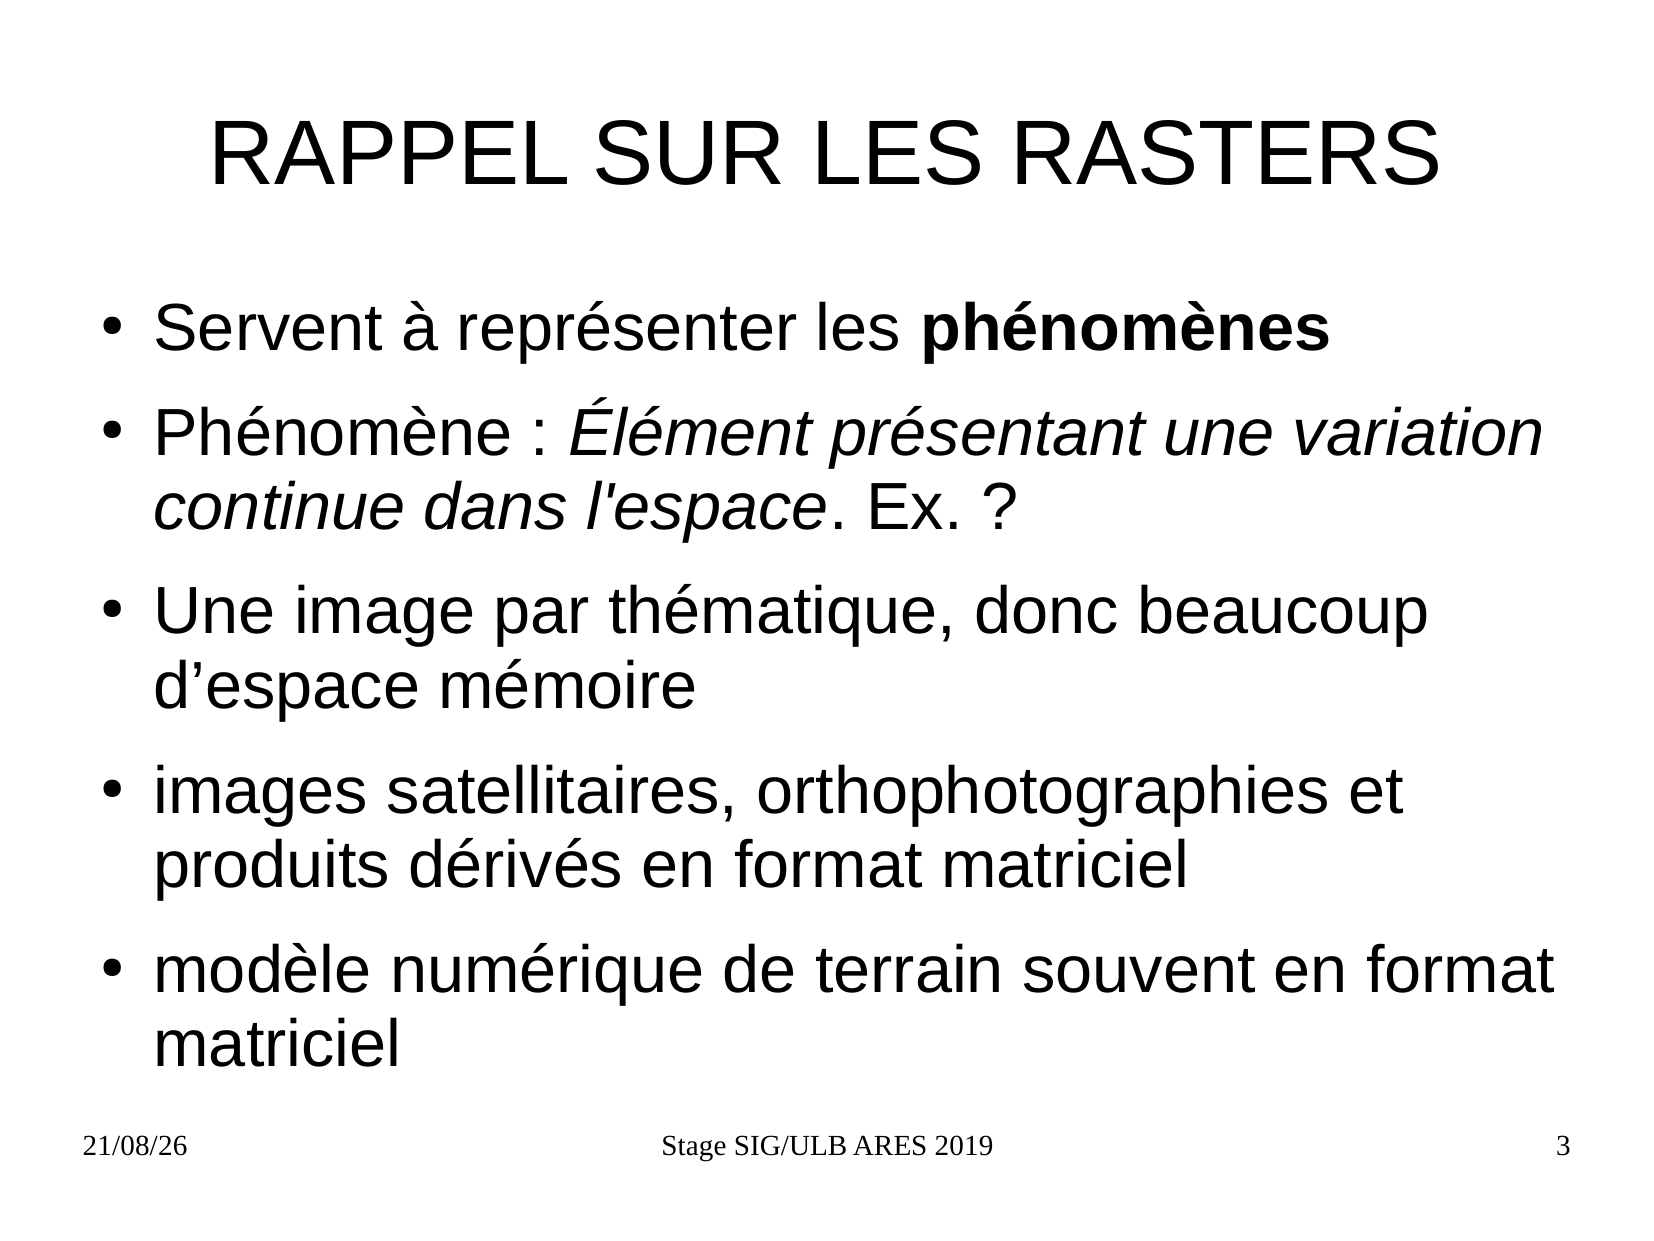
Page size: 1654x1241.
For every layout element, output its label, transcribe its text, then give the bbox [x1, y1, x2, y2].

title RAPPEL SUR LES RASTERS [82, 49, 1571, 257]
list Servent à représenter les phénomènes Phénomène : Élément présentant une variation continue dans l'espace. Ex. ? Une image par thématique, donc beaucoup d’espace mémoire images satellitaires, orthophotographies et produits dérivés en format matriciel modèle numérique de terrain souvent en format matriciel [82, 290, 1571, 1134]
